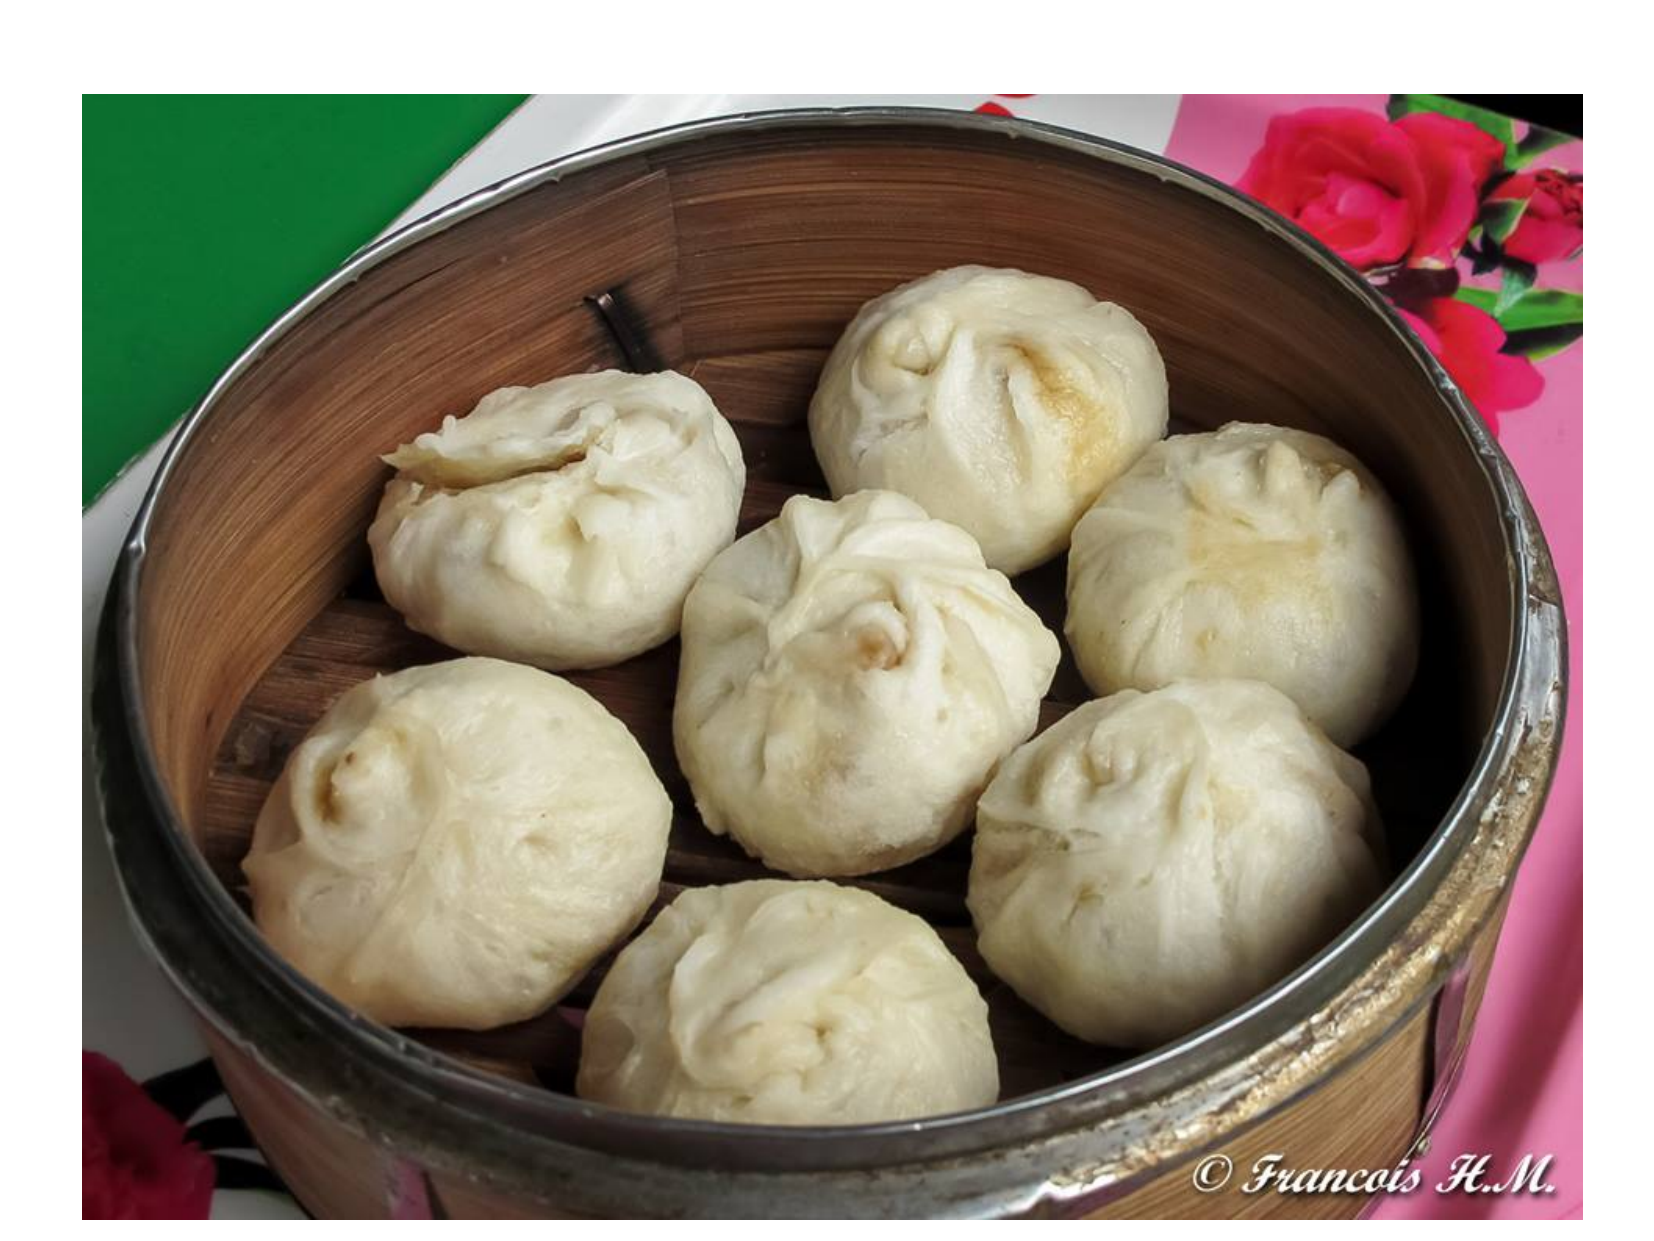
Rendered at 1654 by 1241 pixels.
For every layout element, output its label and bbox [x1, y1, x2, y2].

picture [82, 94, 1583, 1220]
